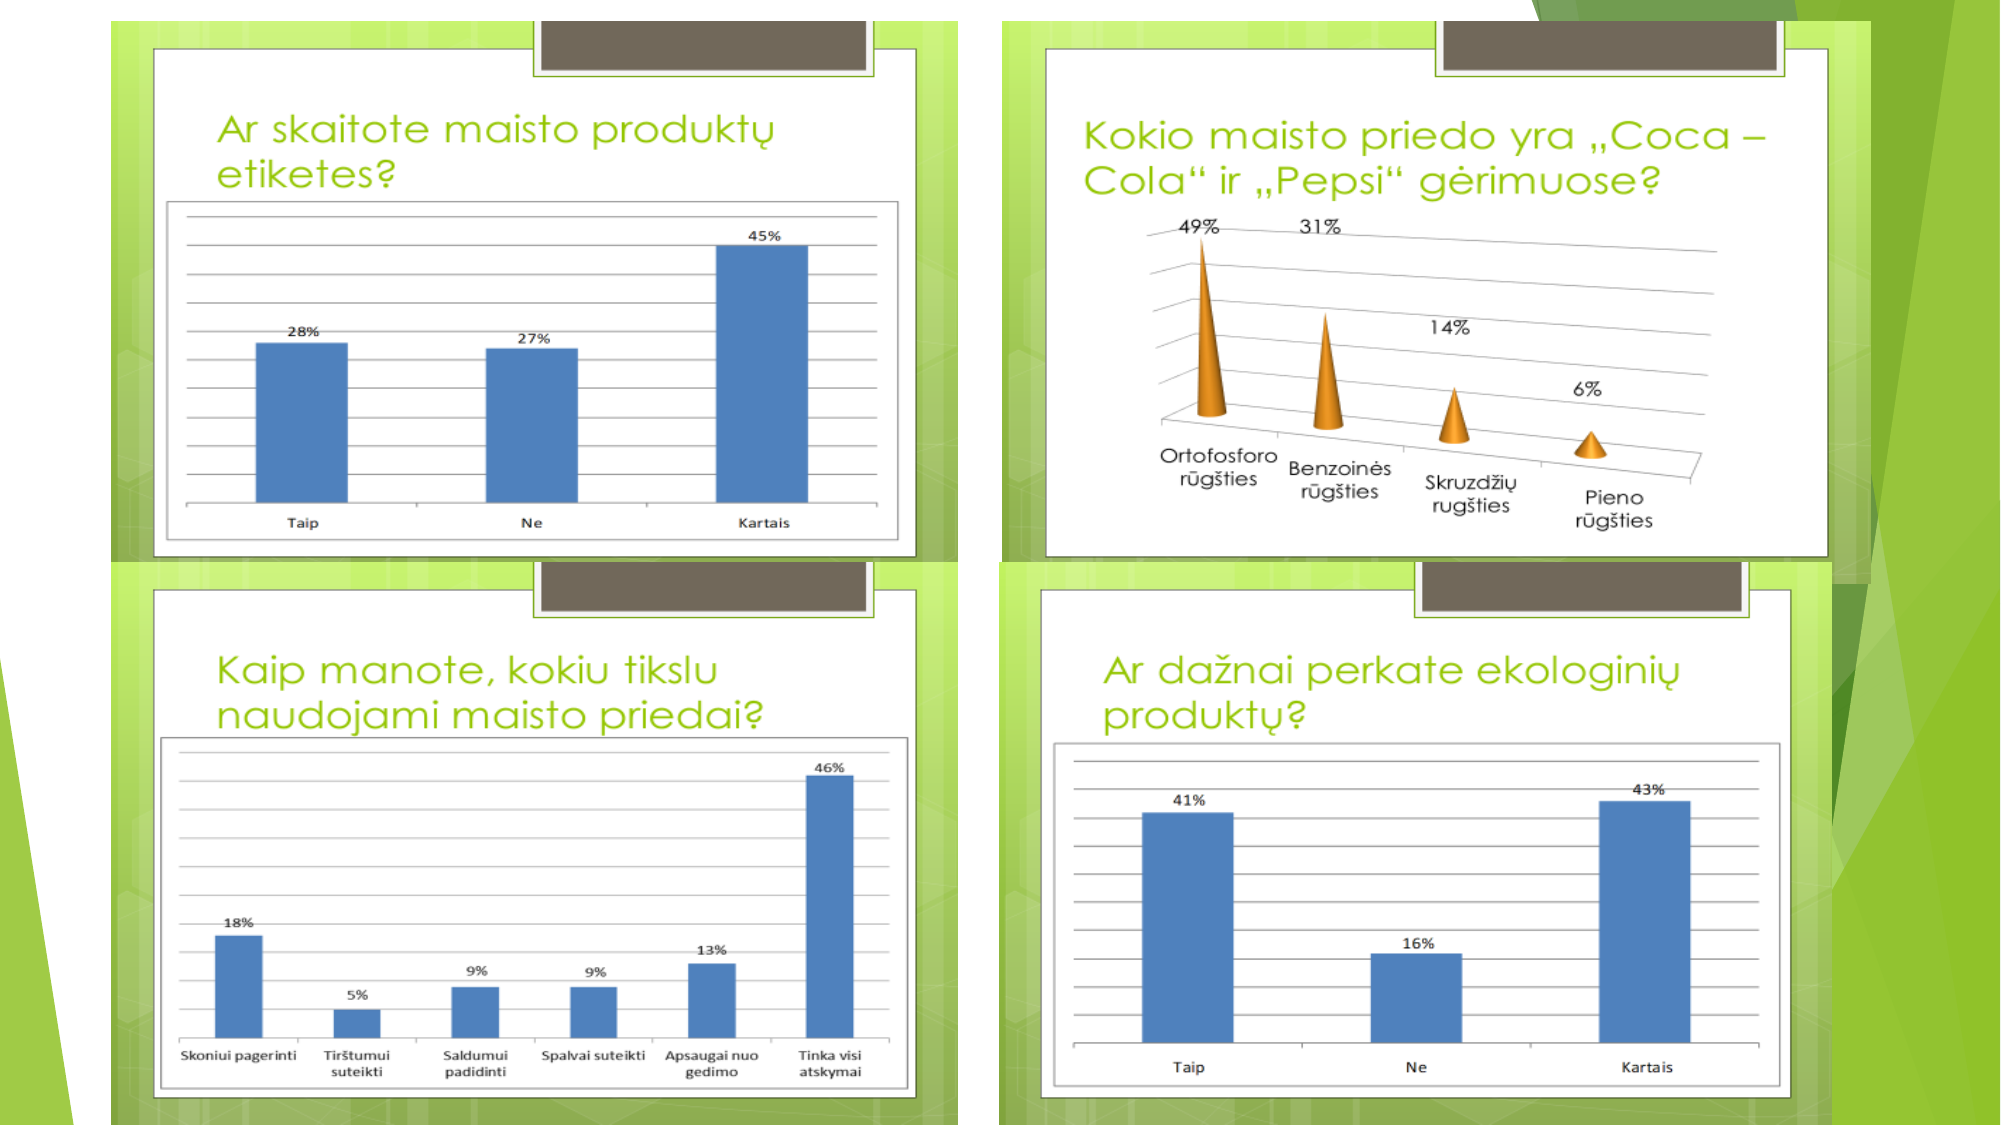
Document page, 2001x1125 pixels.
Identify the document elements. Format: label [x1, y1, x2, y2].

picture [999, 21, 1871, 1125]
picture [111, 21, 958, 1125]
